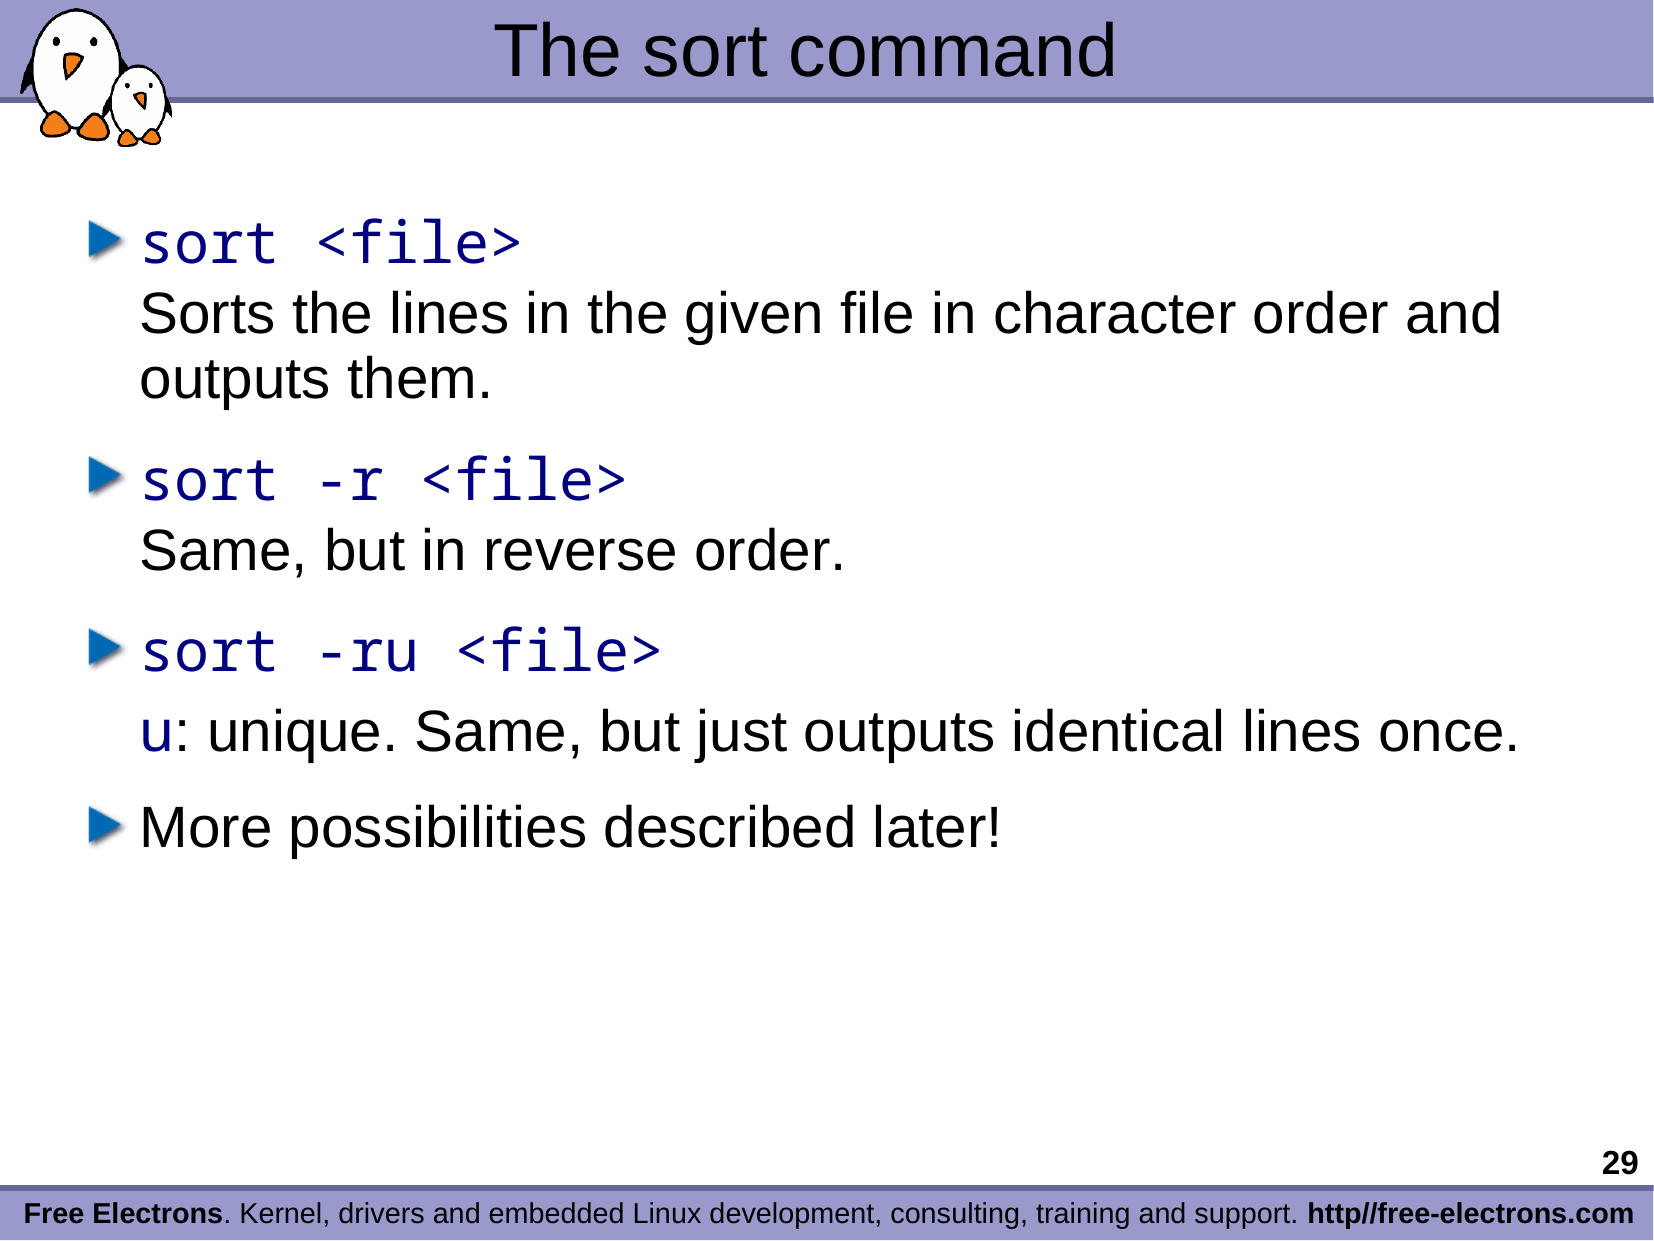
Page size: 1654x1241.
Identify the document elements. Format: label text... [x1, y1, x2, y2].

picture [20, 8, 172, 147]
title The sort command [60, 0, 1551, 101]
list sort <file> Sorts the lines in the given file in character order and outputs them. sort -r <file> Same, but in reverse order. sort -ru <file> u: unique. Same, but just outputs identical lines once. More possibilities described later! [68, 201, 1592, 1118]
